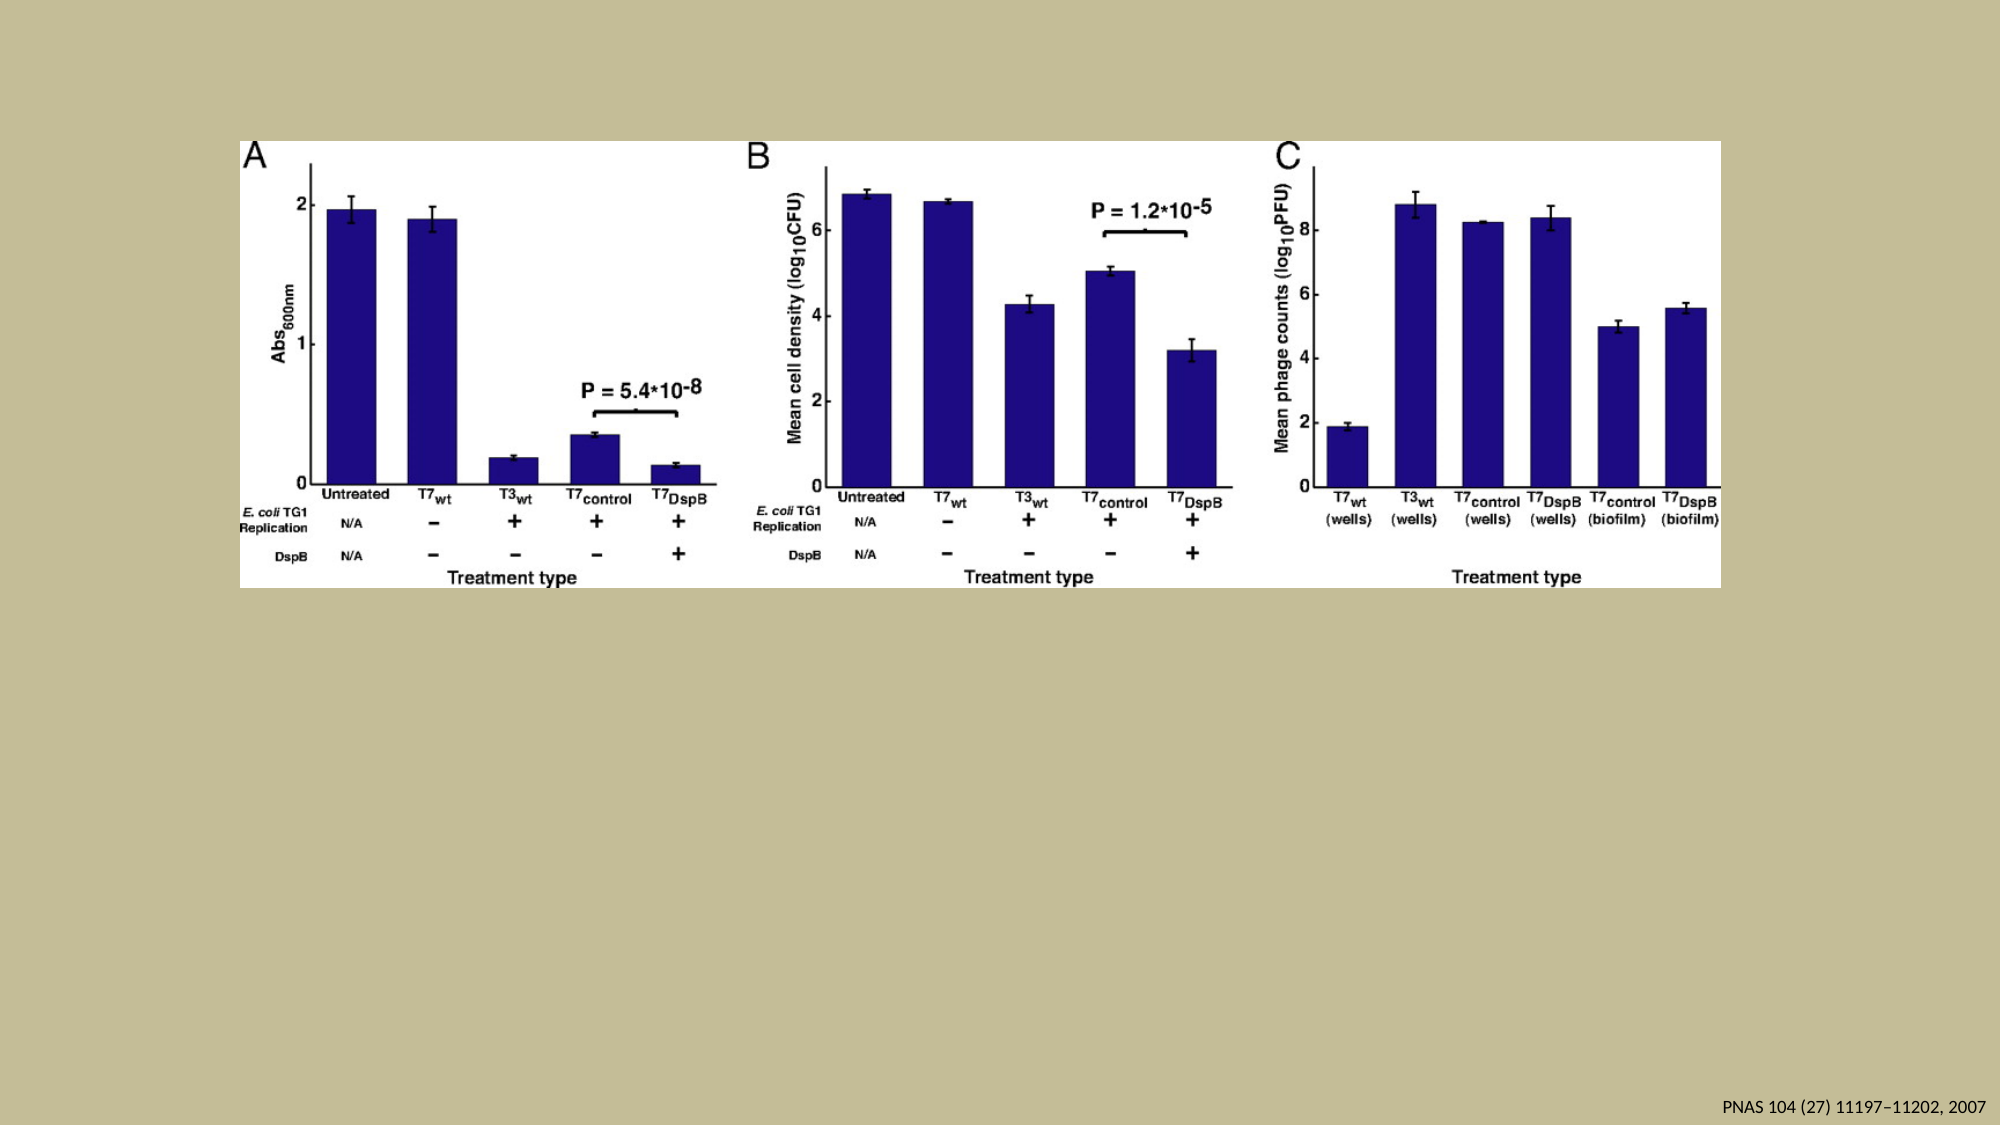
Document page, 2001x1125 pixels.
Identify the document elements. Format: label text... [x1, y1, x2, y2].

picture [240, 141, 1721, 588]
text_box PNAS 104 (27) 11197–11202, 2007 [1707, 1087, 2000, 1125]
